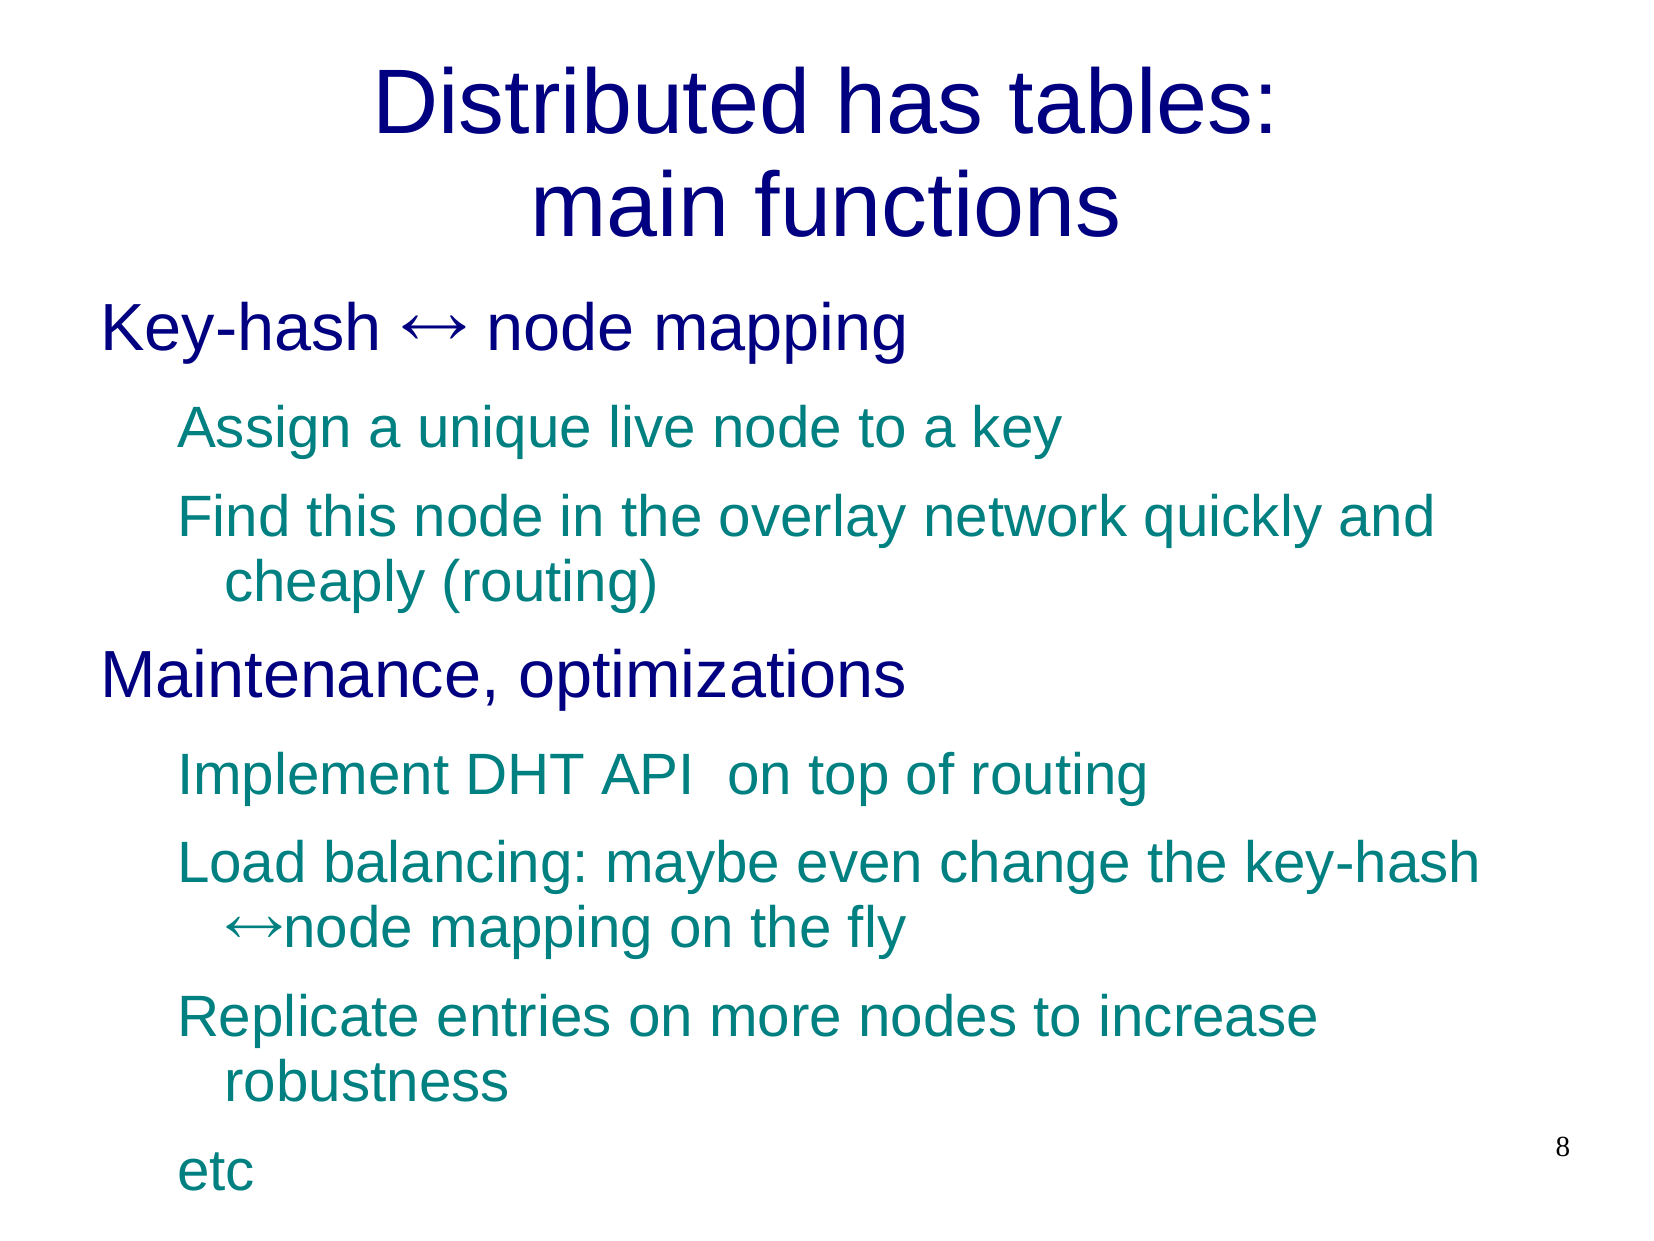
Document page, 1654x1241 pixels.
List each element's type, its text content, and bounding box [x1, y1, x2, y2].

title Distributed has tables: main functions [82, 49, 1571, 257]
list Key-hash  node mapping Assign a unique live node to a key Find this node in the overlay network quickly and cheaply (routing) Maintenance, optimizations Implement DHT API on top of routing Load balancing: maybe even change the key-hash node mapping on the fly Replicate entries on more nodes to increase robustness etc [82, 290, 1571, 1214]
